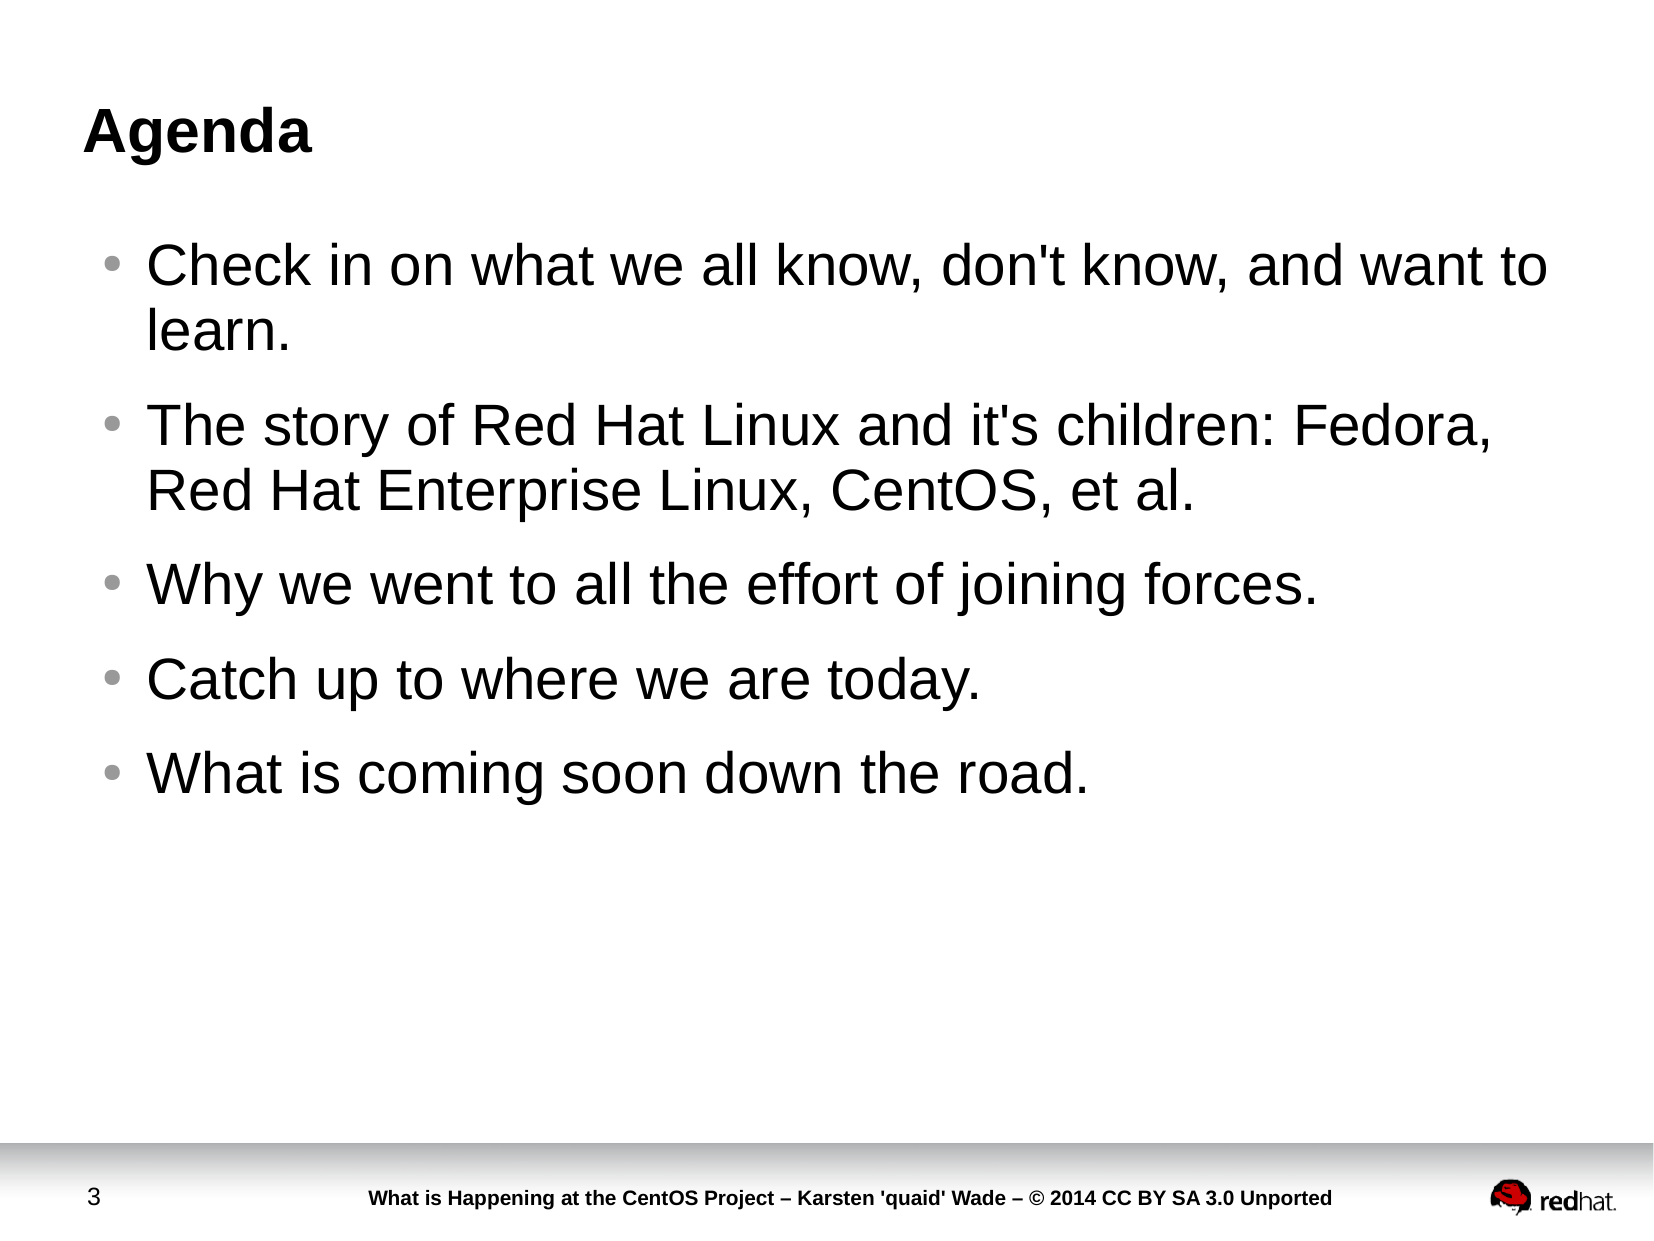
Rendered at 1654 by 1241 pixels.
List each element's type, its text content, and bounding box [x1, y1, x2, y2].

picture [0, 1143, 1654, 1241]
title Agenda [82, 37, 1571, 226]
list Check in on what we all know, don't know, and want to learn. The story of Red Hat Linux and it's children: Fedora, Red Hat Enterprise Linux, CentOS, et al. Why we went to all the effort of joining forces. Catch up to where we are today. What is coming soon down the road. [86, 232, 1576, 1027]
